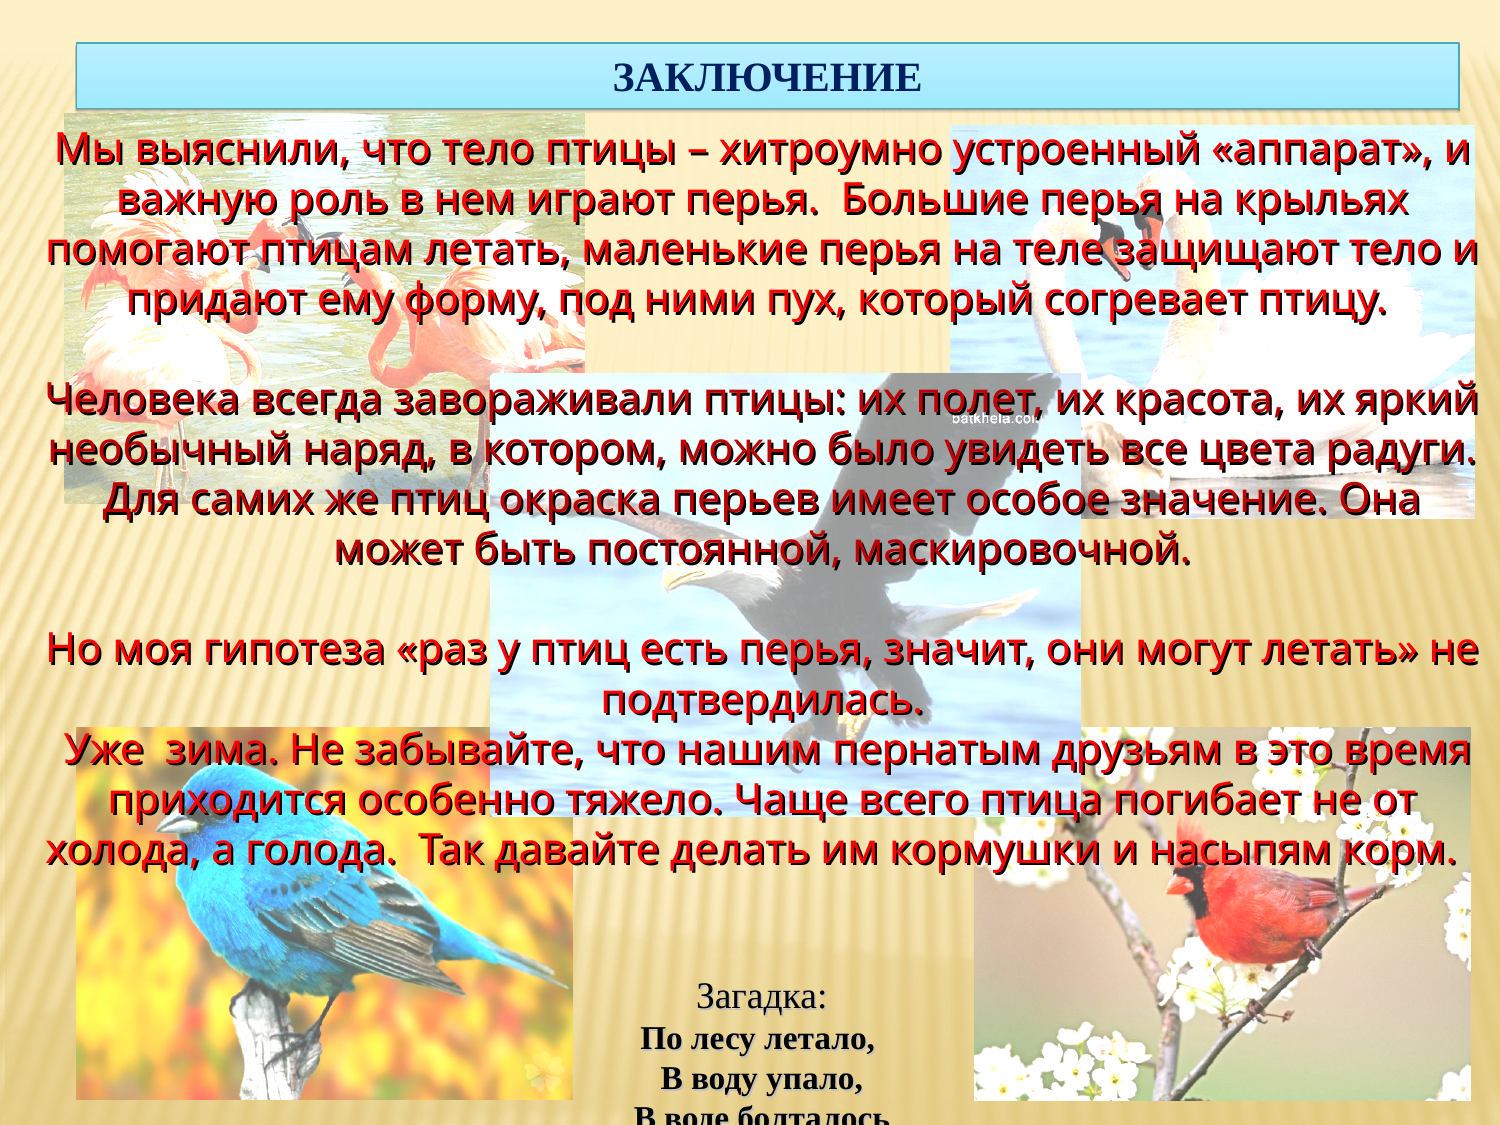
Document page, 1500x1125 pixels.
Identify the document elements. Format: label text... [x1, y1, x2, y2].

text_box Мы выяснили, что тело птицы – хитроумно устроенный «аппарат», и важную роль в нем играют перья. Большие перья на крыльях помогают птицам летать, маленькие перья на теле защищают тело и придают ему форму, под ними пух, который согревает птицу. Человека всегда завораживали птицы: их полет, их красота, их яркий необычный наряд, в котором, можно было увидеть все цвета радуги. Для самих же птиц окраска перьев имеет особое значение. Она может быть постоянной, маскировочной. Но моя гипотеза «раз у птиц есть перья, значит, они могут летать» не подтвердилась. Уже зима. Не забывайте, что нашим пернатым друзьям в это время приходится особенно тяжело. Чаще всего птица погибает не от холода, а голода. Так давайте делать им кормушки и насыпям корм. Загадка: По лесу летало, В воду упало, В воде болталось И сухим осталось. (Перо) [29, 113, 1500, 1125]
text_box ЗАКЛЮЧЕНИЕ [76, 42, 1459, 109]
